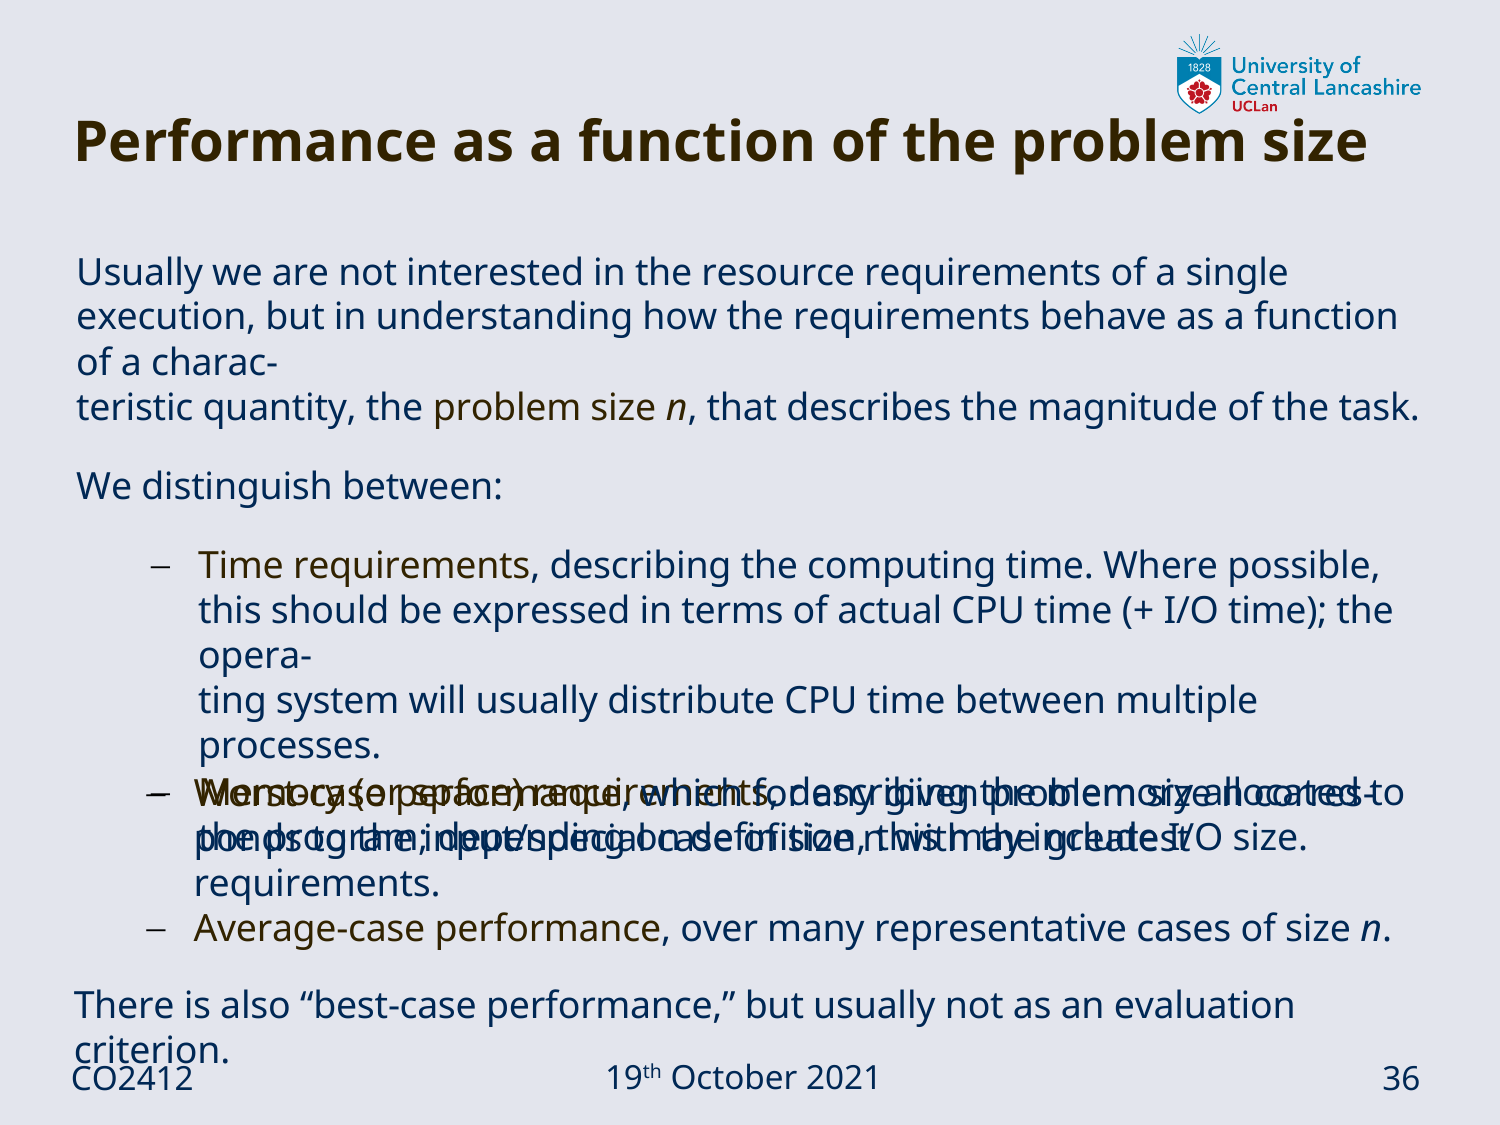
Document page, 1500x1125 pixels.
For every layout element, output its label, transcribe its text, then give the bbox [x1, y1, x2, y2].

title Performance as a function of the problem size [58, 93, 1475, 186]
text_box Worst-case performance, which for any given problem size n corres- ponds to the input/special case of size n with the greatest requirements. Average-case performance, over many representative cases of size n. There is also “best-case performance,” but usually not as an evaluation criterion. [56, 761, 1437, 989]
text_box Usually we are not interested in the resource requirements of a single execution, but in understanding how the requirements behave as a function of a charac- teristic quantity, the problem size n, that describes the magnitude of the task. We distinguish between: Time requirements, describing the computing time. Where possible, this should be expressed in terms of actual CPU time (+ I/O time); the opera- ting system will usually distribute CPU time between multiple processes. Memory (or space) requirements, describing the memory allocated to the program; depending on definition, this may include I/O size. [59, 240, 1444, 731]
picture [1177, 34, 1421, 93]
